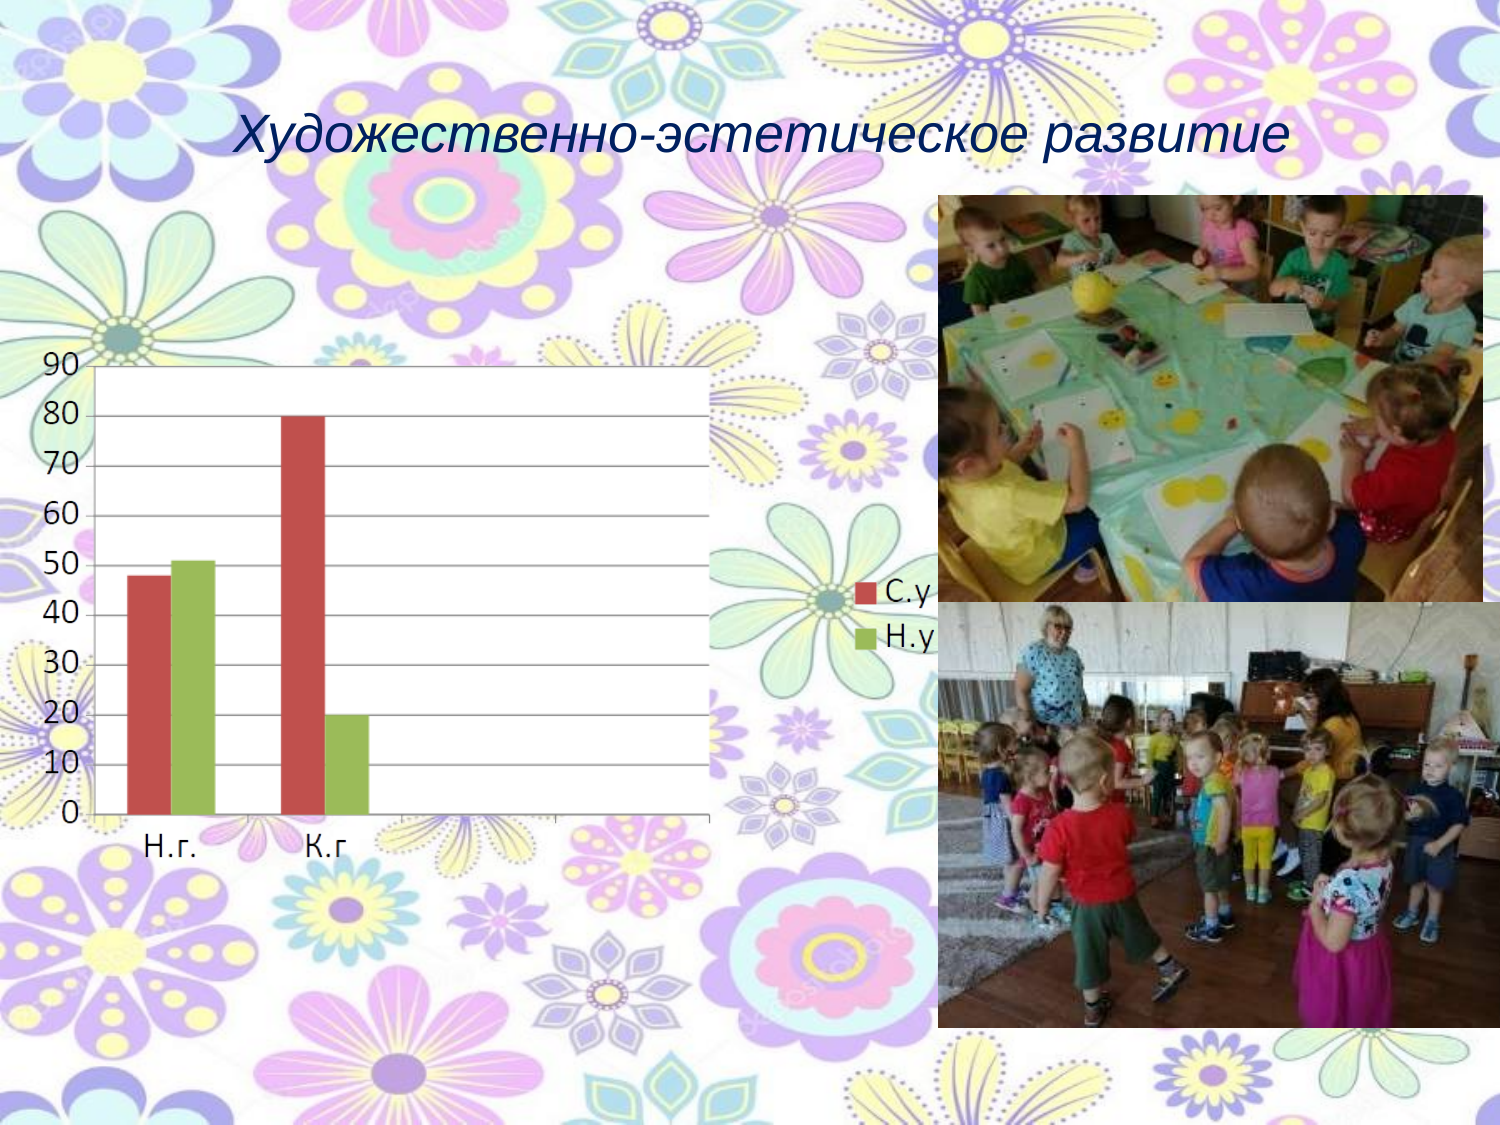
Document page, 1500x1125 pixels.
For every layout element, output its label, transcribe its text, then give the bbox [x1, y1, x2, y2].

text_box Художественно-эстетическое развитие [76, 90, 1449, 301]
picture [0, 195, 1500, 1028]
